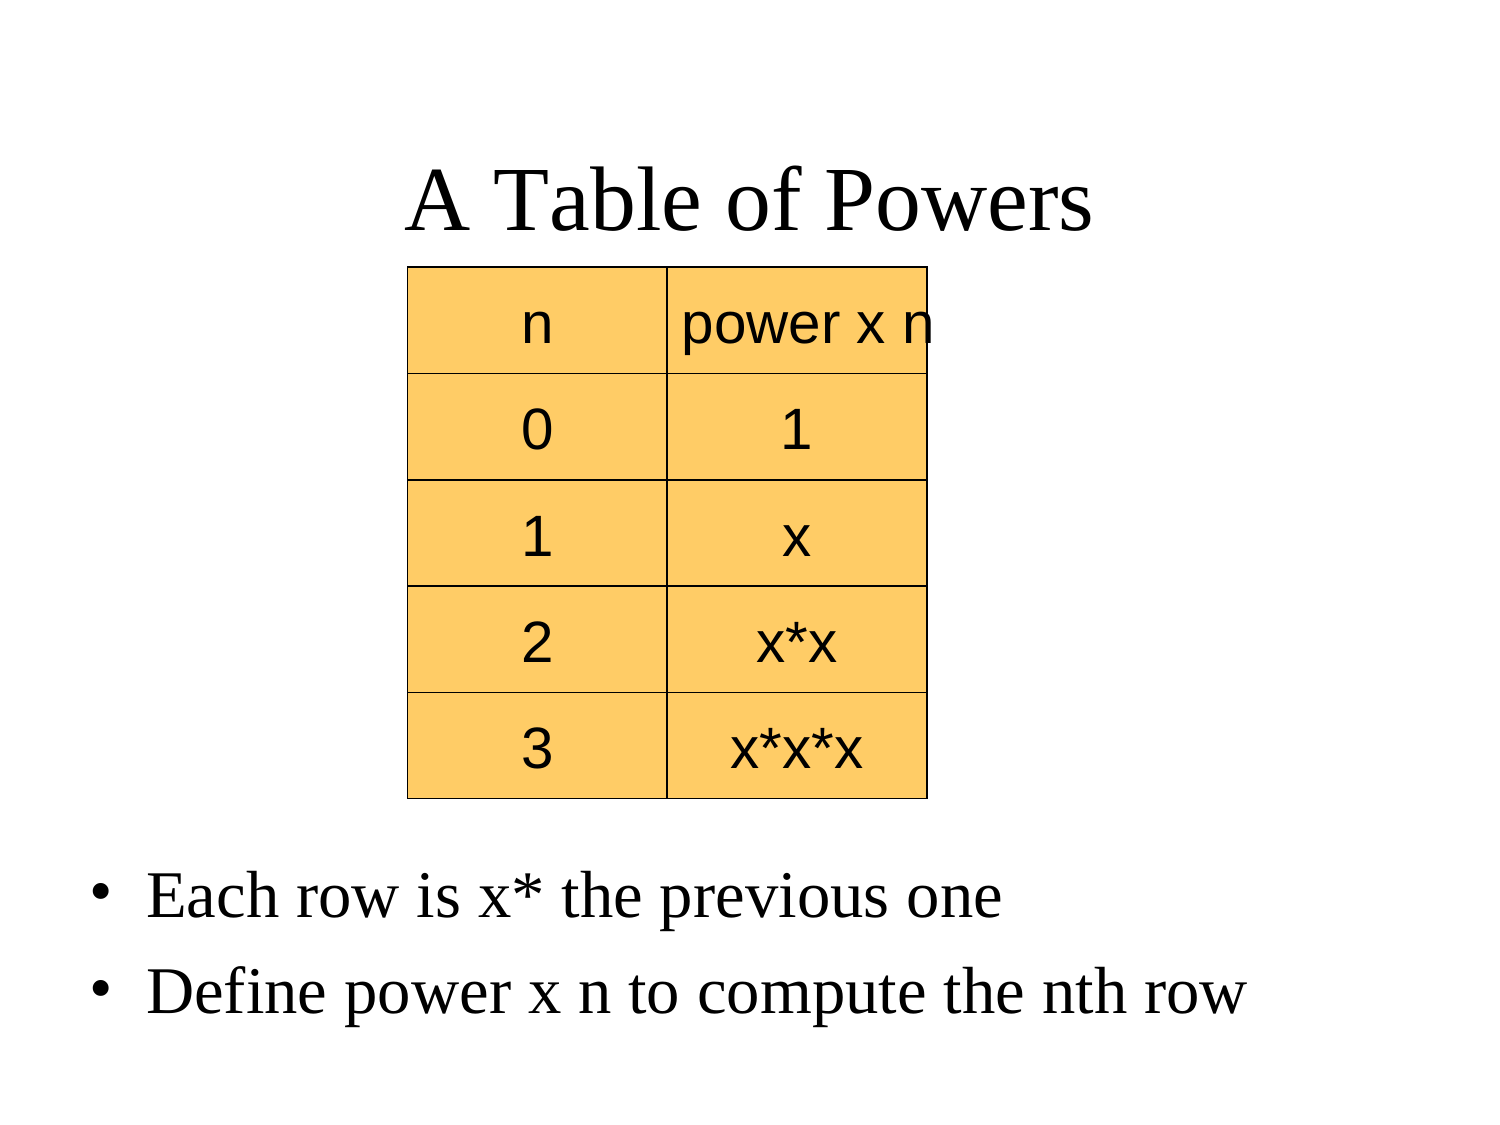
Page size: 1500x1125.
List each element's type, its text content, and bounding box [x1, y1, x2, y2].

text_box 3 [407, 692, 667, 799]
title A Table of Powers [112, 99, 1388, 262]
text_box x [667, 479, 927, 586]
text_box 0 [407, 373, 667, 479]
text_box x*x [667, 586, 927, 692]
text_box 1 [667, 373, 927, 479]
text_box 2 [407, 586, 667, 692]
text_box power x n [667, 267, 927, 373]
text_box x*x*x [667, 692, 927, 799]
text_box n [407, 267, 667, 373]
list Each row is x* the previous one Define power x n to compute the nth row [75, 262, 1426, 1083]
text_box 1 [407, 479, 667, 586]
